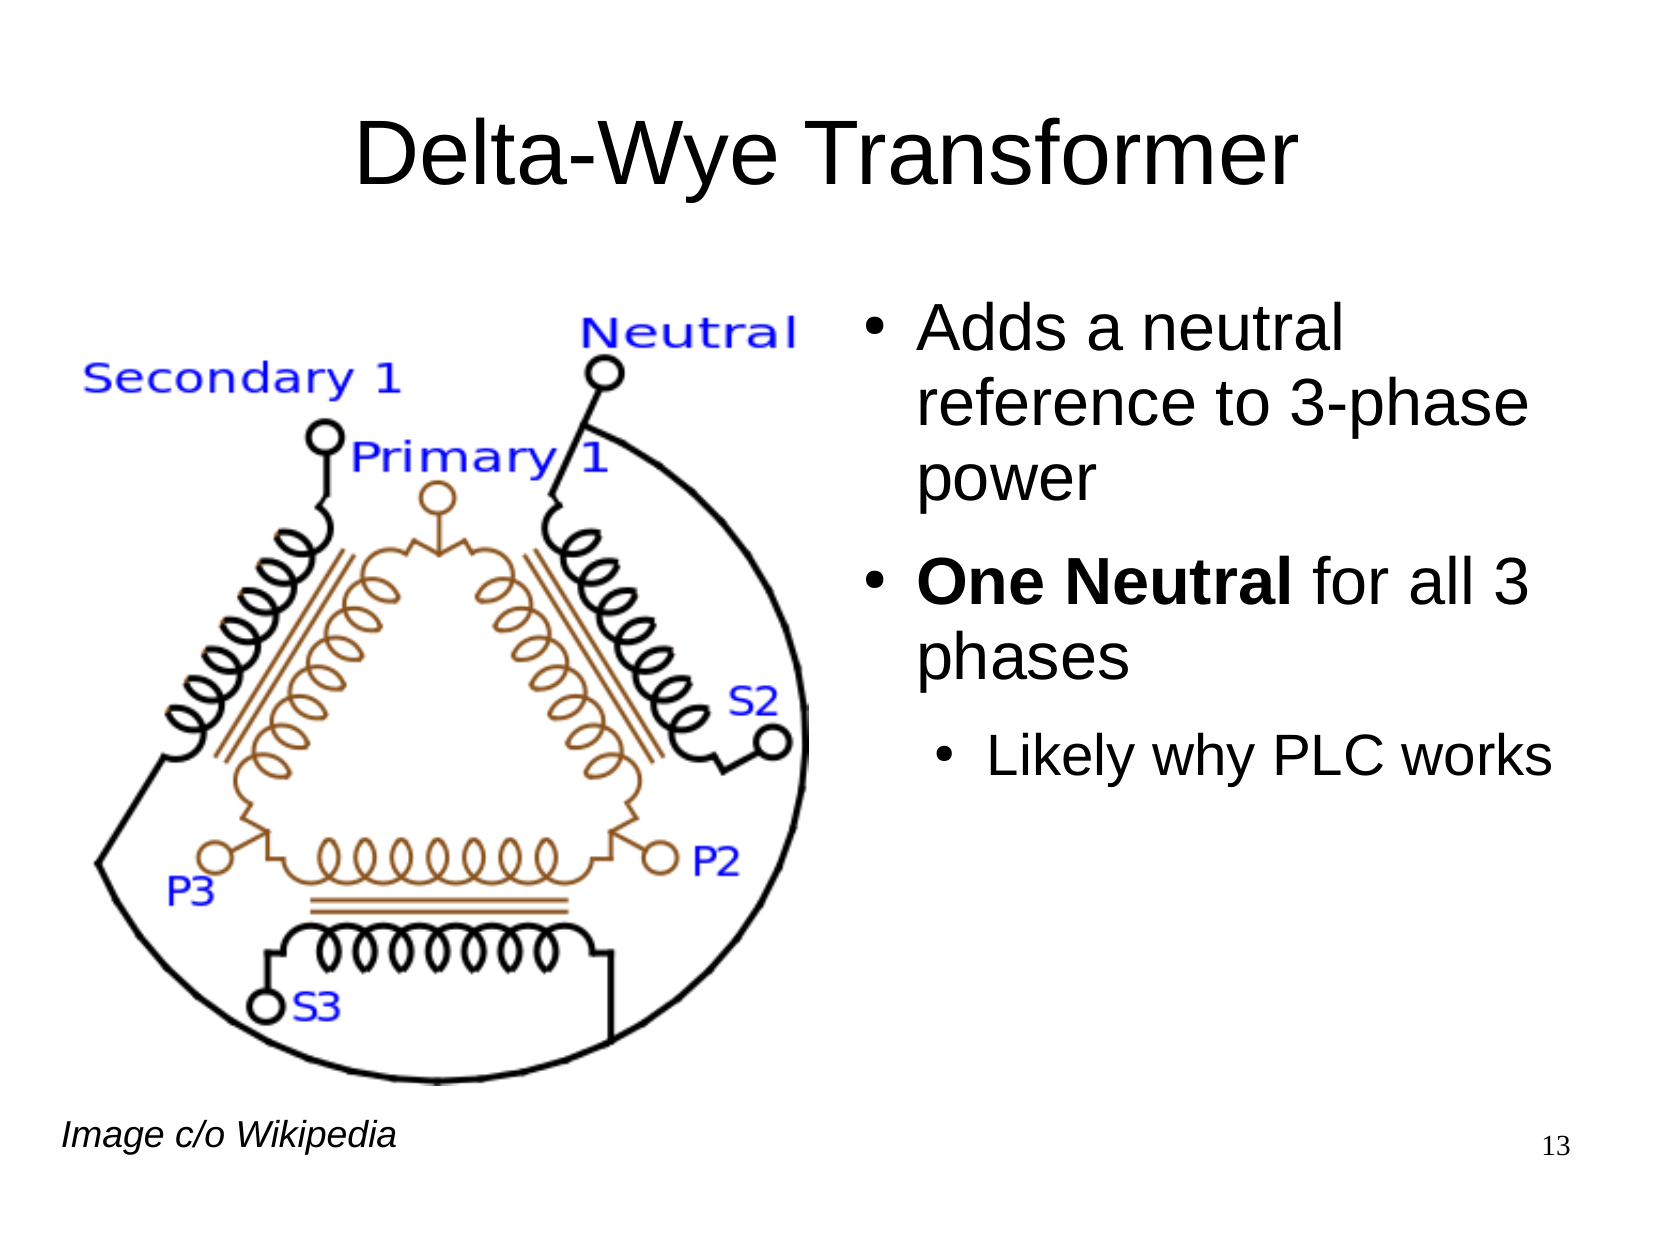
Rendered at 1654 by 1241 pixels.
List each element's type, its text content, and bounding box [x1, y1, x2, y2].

title Delta-Wye Transformer [82, 49, 1571, 257]
list Adds a neutral reference to 3-phase power One Neutral for all 3 phases Likely why PLC works [845, 290, 1572, 1109]
picture [82, 312, 809, 1086]
text_box Image c/o Wikipedia [46, 1105, 413, 1163]
